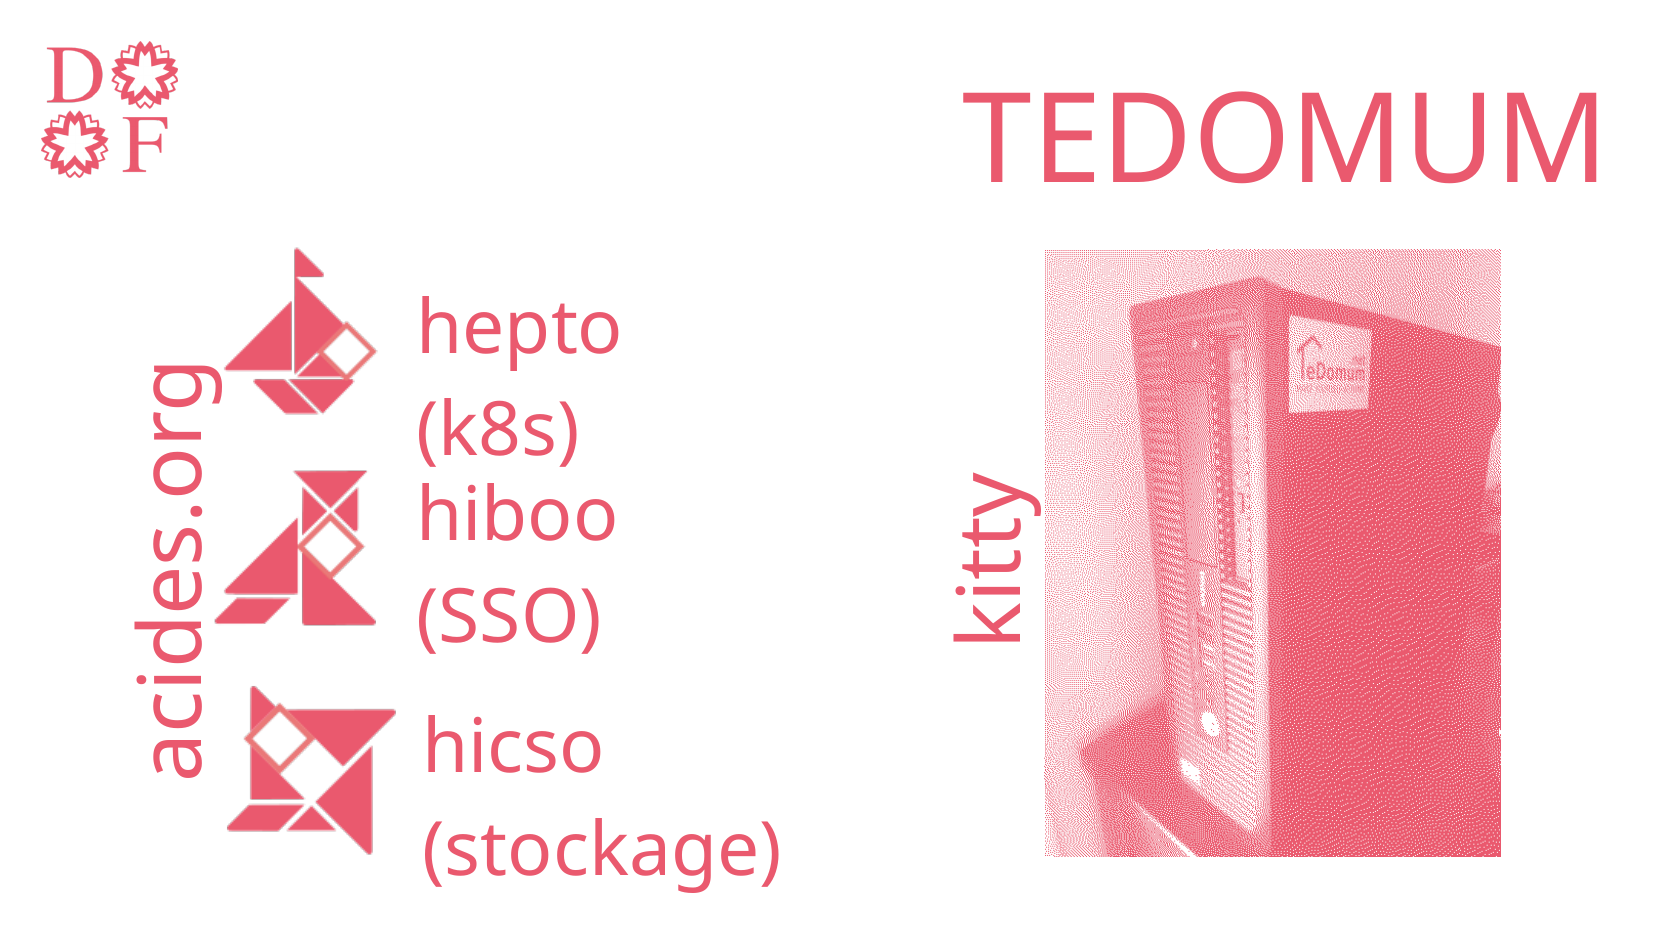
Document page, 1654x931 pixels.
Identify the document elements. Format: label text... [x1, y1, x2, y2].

text_box hiboo (SSO) [401, 452, 875, 626]
text_box kitty [919, 295, 1028, 827]
picture [203, 242, 402, 882]
picture [41, 41, 178, 178]
picture [1044, 249, 1501, 857]
text_box TEDOMUM [147, 41, 1625, 189]
text_box hicso (stockage) [407, 685, 880, 859]
text_box hepto (k8s) [401, 265, 875, 440]
text_box acides.org [100, 265, 208, 798]
